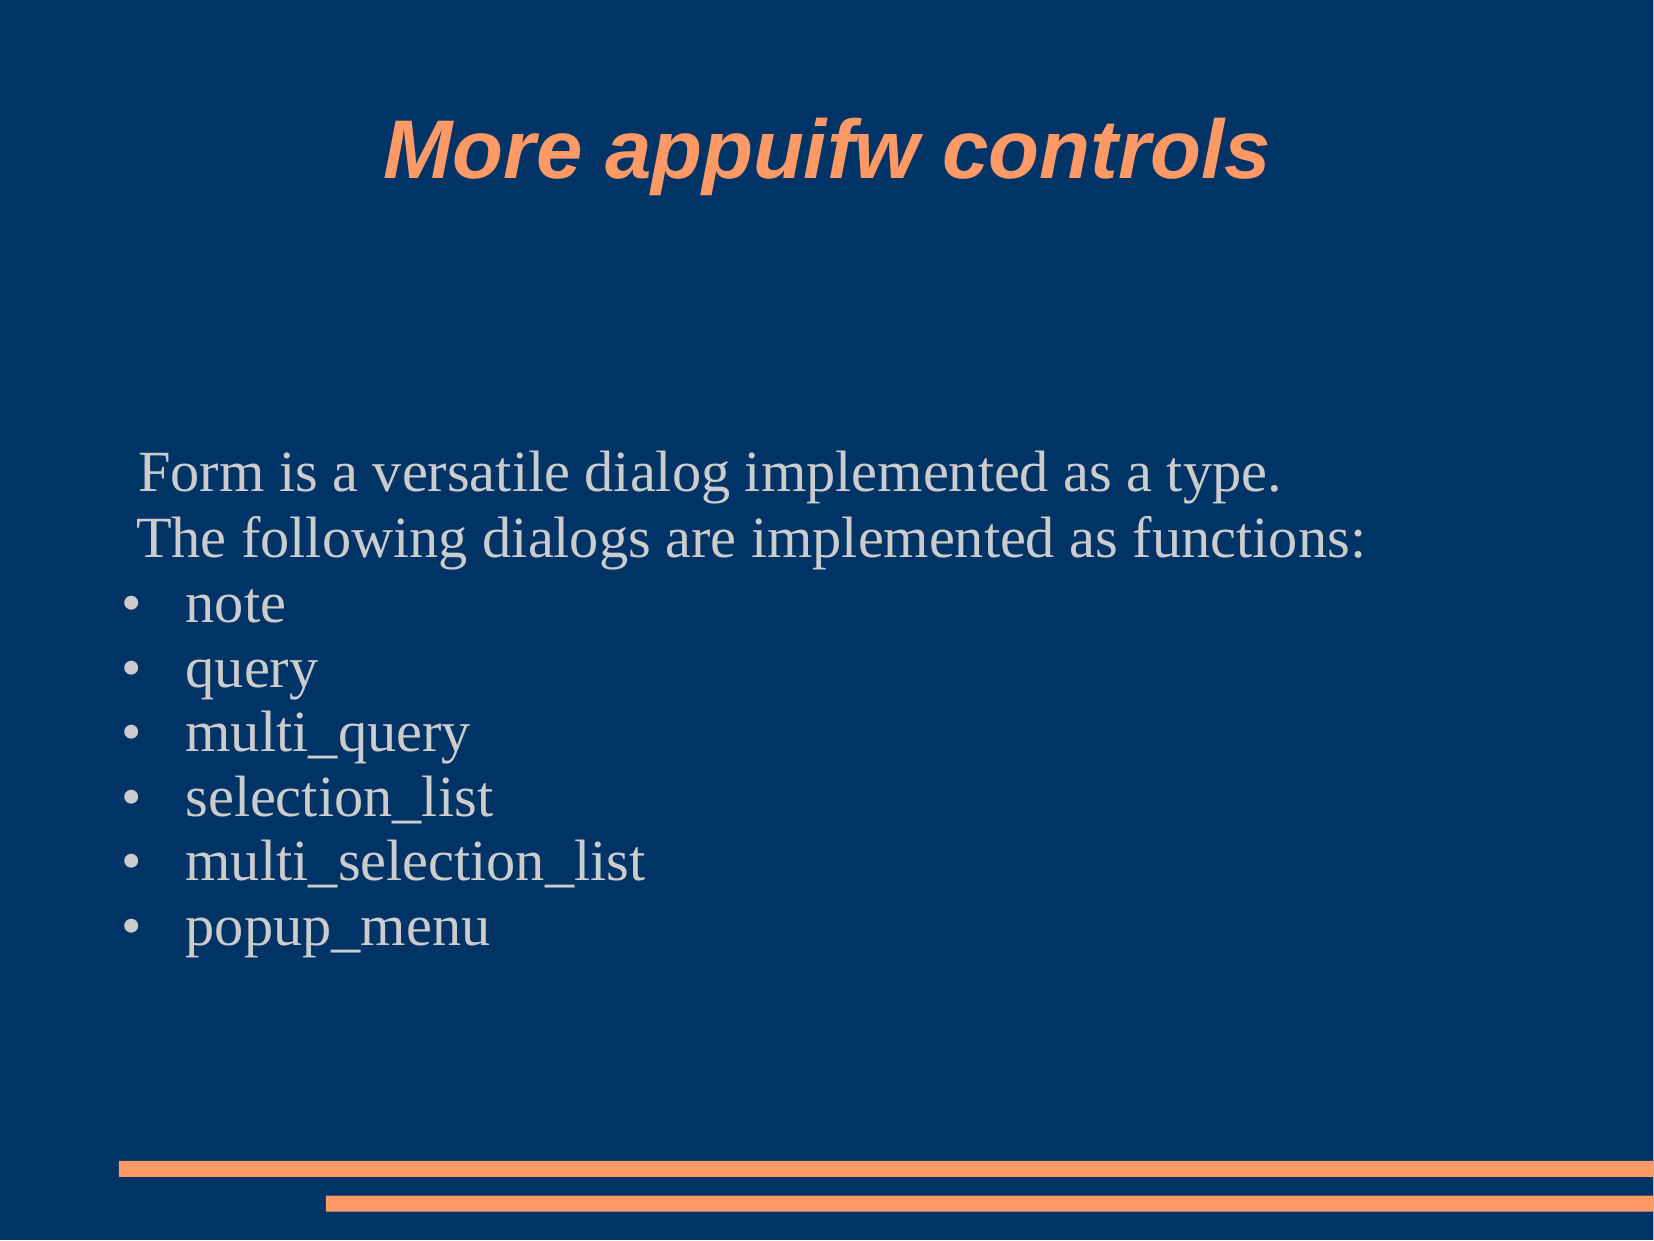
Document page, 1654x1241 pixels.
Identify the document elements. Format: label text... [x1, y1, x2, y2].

subtitle Form is a versatile dialog implemented as a type. The following dialogs are implemented as functions: • note • query • multi_query • selection_list • multi_selection_list • popup_menu [121, 329, 1561, 1125]
title More appuifw controls [121, 53, 1534, 247]
